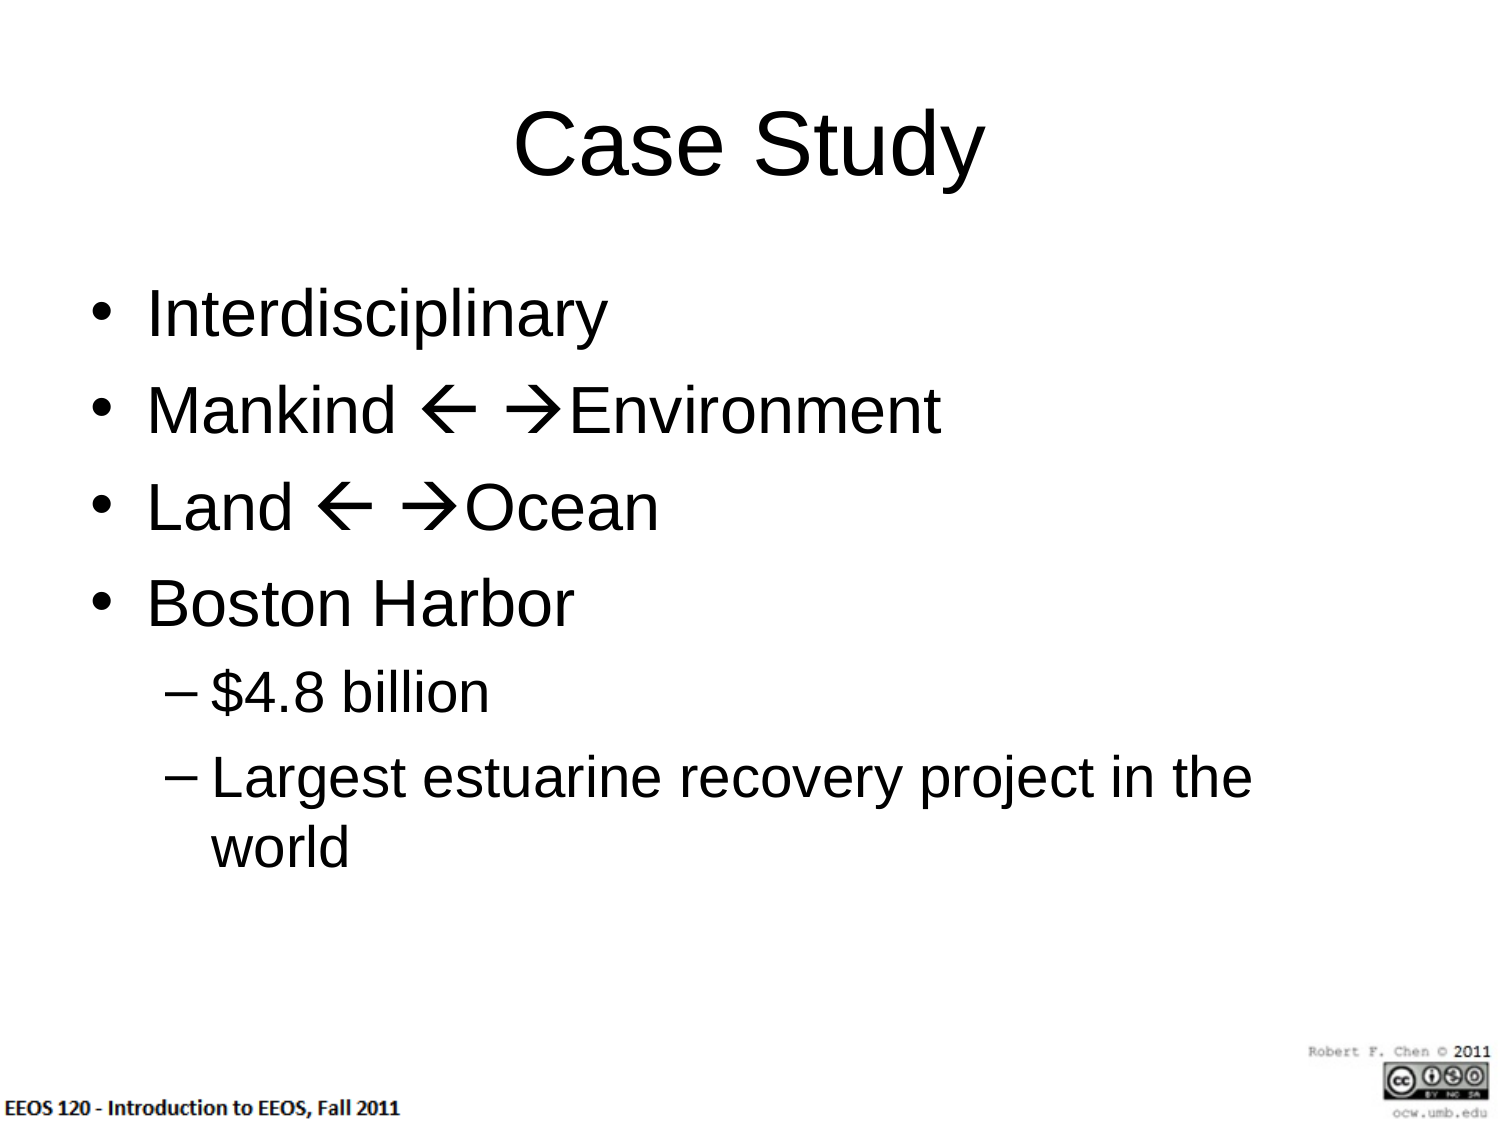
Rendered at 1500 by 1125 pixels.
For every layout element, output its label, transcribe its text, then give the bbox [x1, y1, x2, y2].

picture [1301, 1040, 1500, 1125]
title Case Study [75, 45, 1426, 233]
picture [0, 1090, 405, 1125]
list Interdisciplinary Mankind  Environment Land  Ocean Boston Harbor $4.8 billion Largest estuarine recovery project in the world [75, 262, 1426, 1006]
